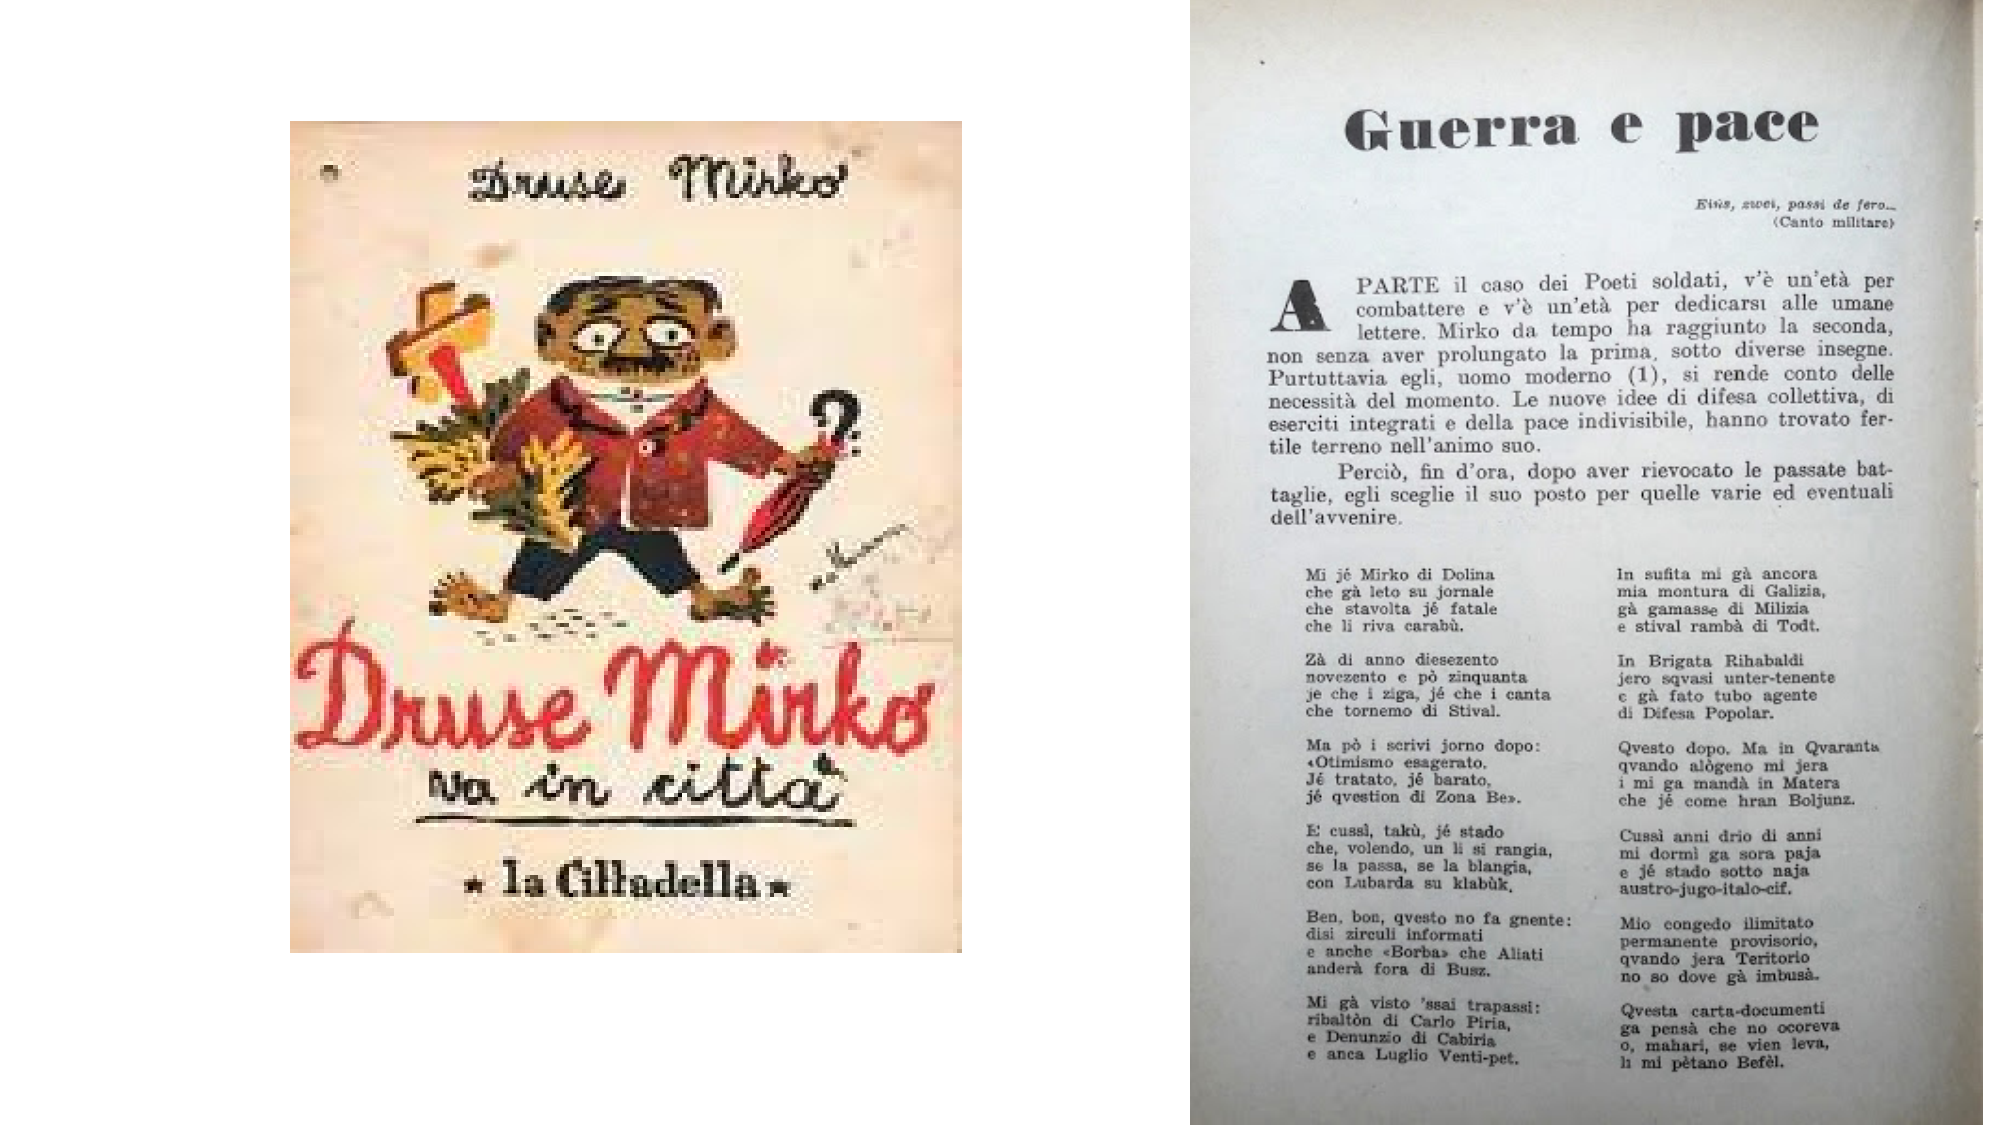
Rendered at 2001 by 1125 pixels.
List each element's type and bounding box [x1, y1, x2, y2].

picture [1190, 0, 1983, 1125]
picture [290, 121, 962, 953]
